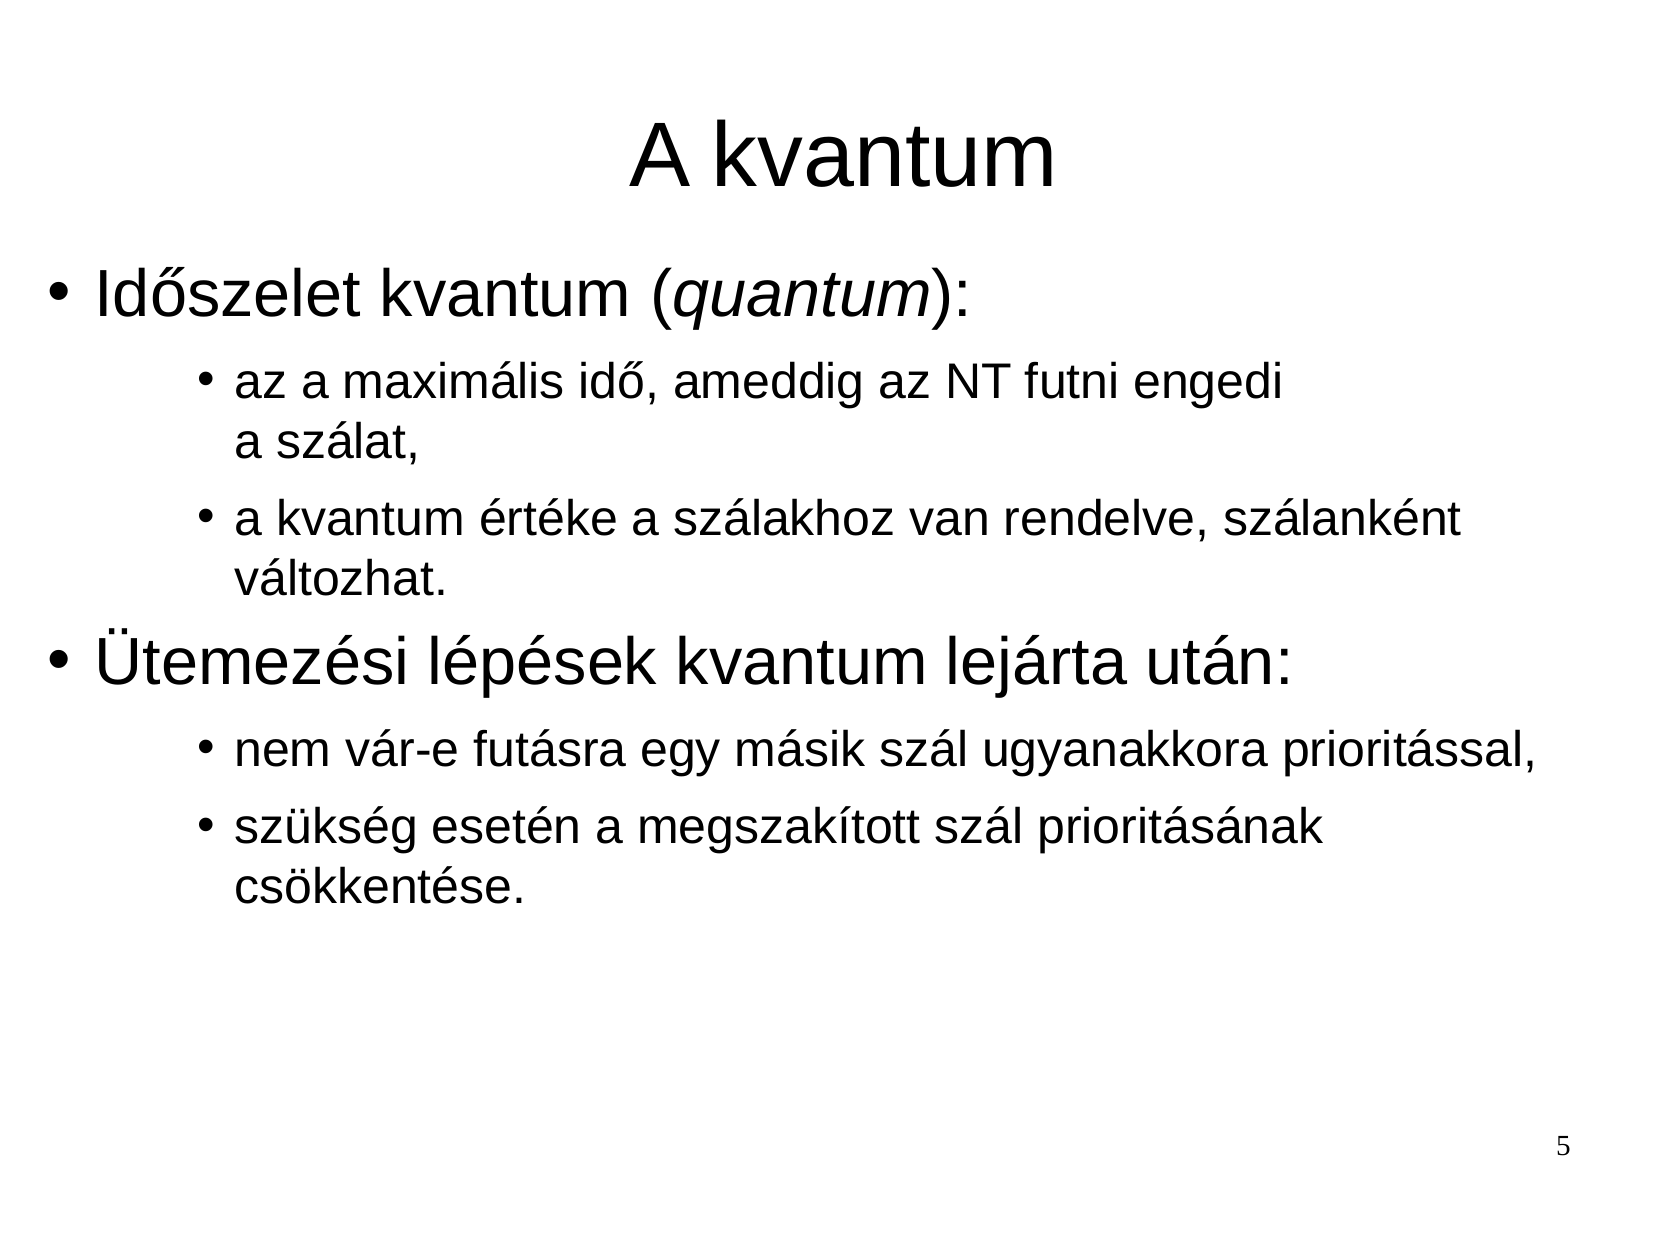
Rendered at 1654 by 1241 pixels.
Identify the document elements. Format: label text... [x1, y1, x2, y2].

list Időszelet kvantum (quantum): az a maximális idő, ameddig az NT futni engedi a szálat, a kvantum értéke a szálakhoz van rendelve, szálanként változhat. Ütemezési lépések kvantum lejárta után: nem vár-e futásra egy másik szál ugyanakkora prioritással, szükség esetén a megszakított szál prioritásának csökkentése. [32, 242, 1609, 1180]
title A kvantum [123, 46, 1530, 242]
